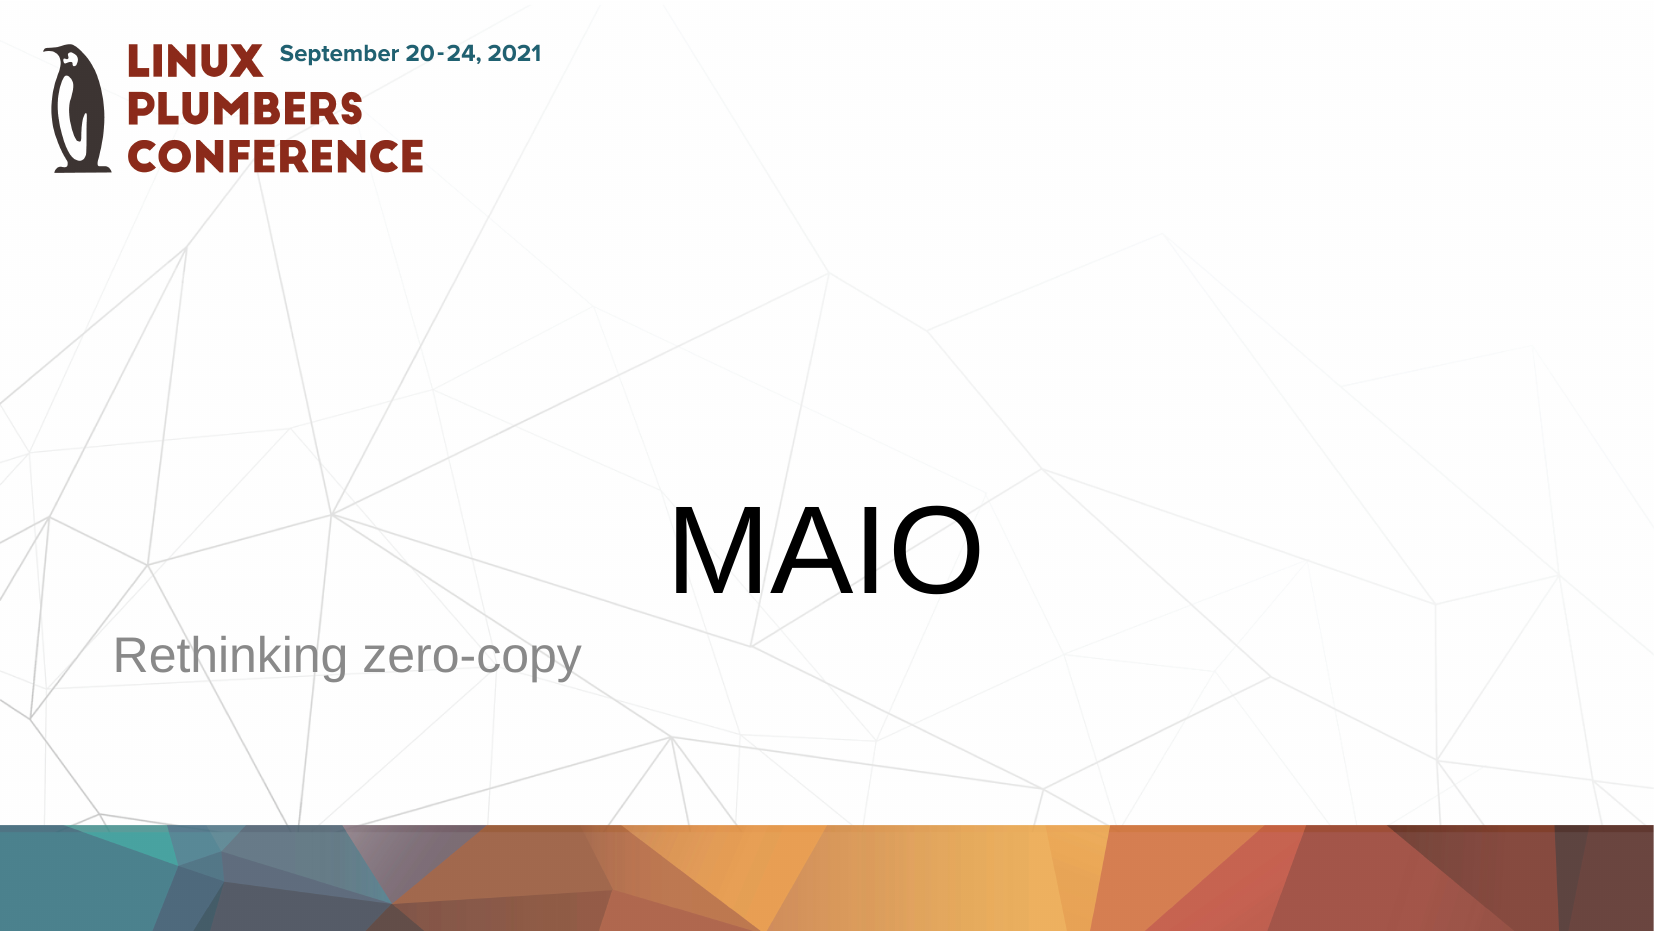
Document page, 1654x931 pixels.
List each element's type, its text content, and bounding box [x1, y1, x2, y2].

title MAIO [112, 232, 1540, 619]
list Rethinking zero-copy [112, 622, 1540, 827]
